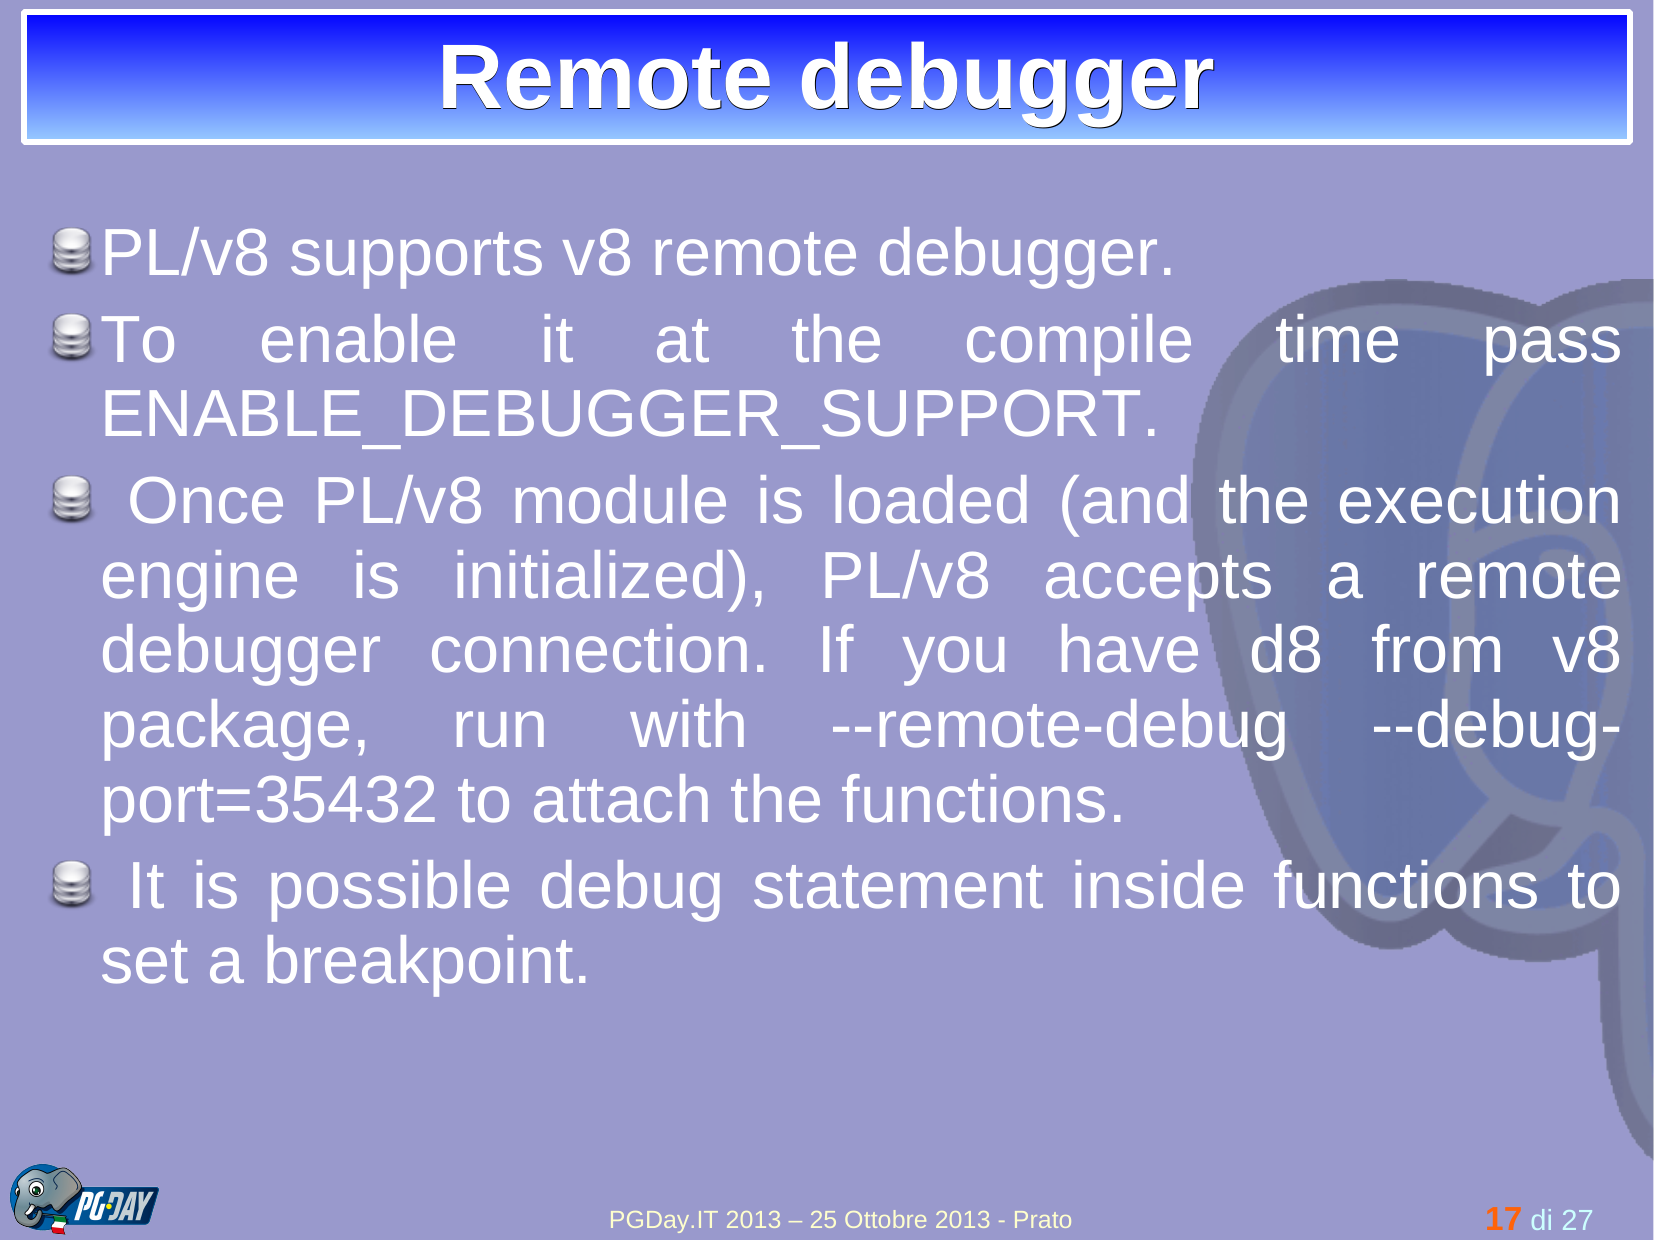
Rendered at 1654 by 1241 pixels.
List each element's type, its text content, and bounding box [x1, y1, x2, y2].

list PL/v8 supports v8 remote debugger. To enable it at the compile time pass ENABLE_DEBUGGER_SUPPORT. Once PL/v8 module is loaded (and the execution engine is initialized), PL/v8 accepts a remote debugger connection. If you have d8 from v8 package, run with --remote-debug --debug-port=35432 to attach the functions. It is possible debug statement inside functions to set a breakpoint. [29, 215, 1625, 1152]
title Remote debugger [23, 11, 1630, 142]
picture [1191, 279, 1654, 1182]
picture [9, 1163, 160, 1236]
